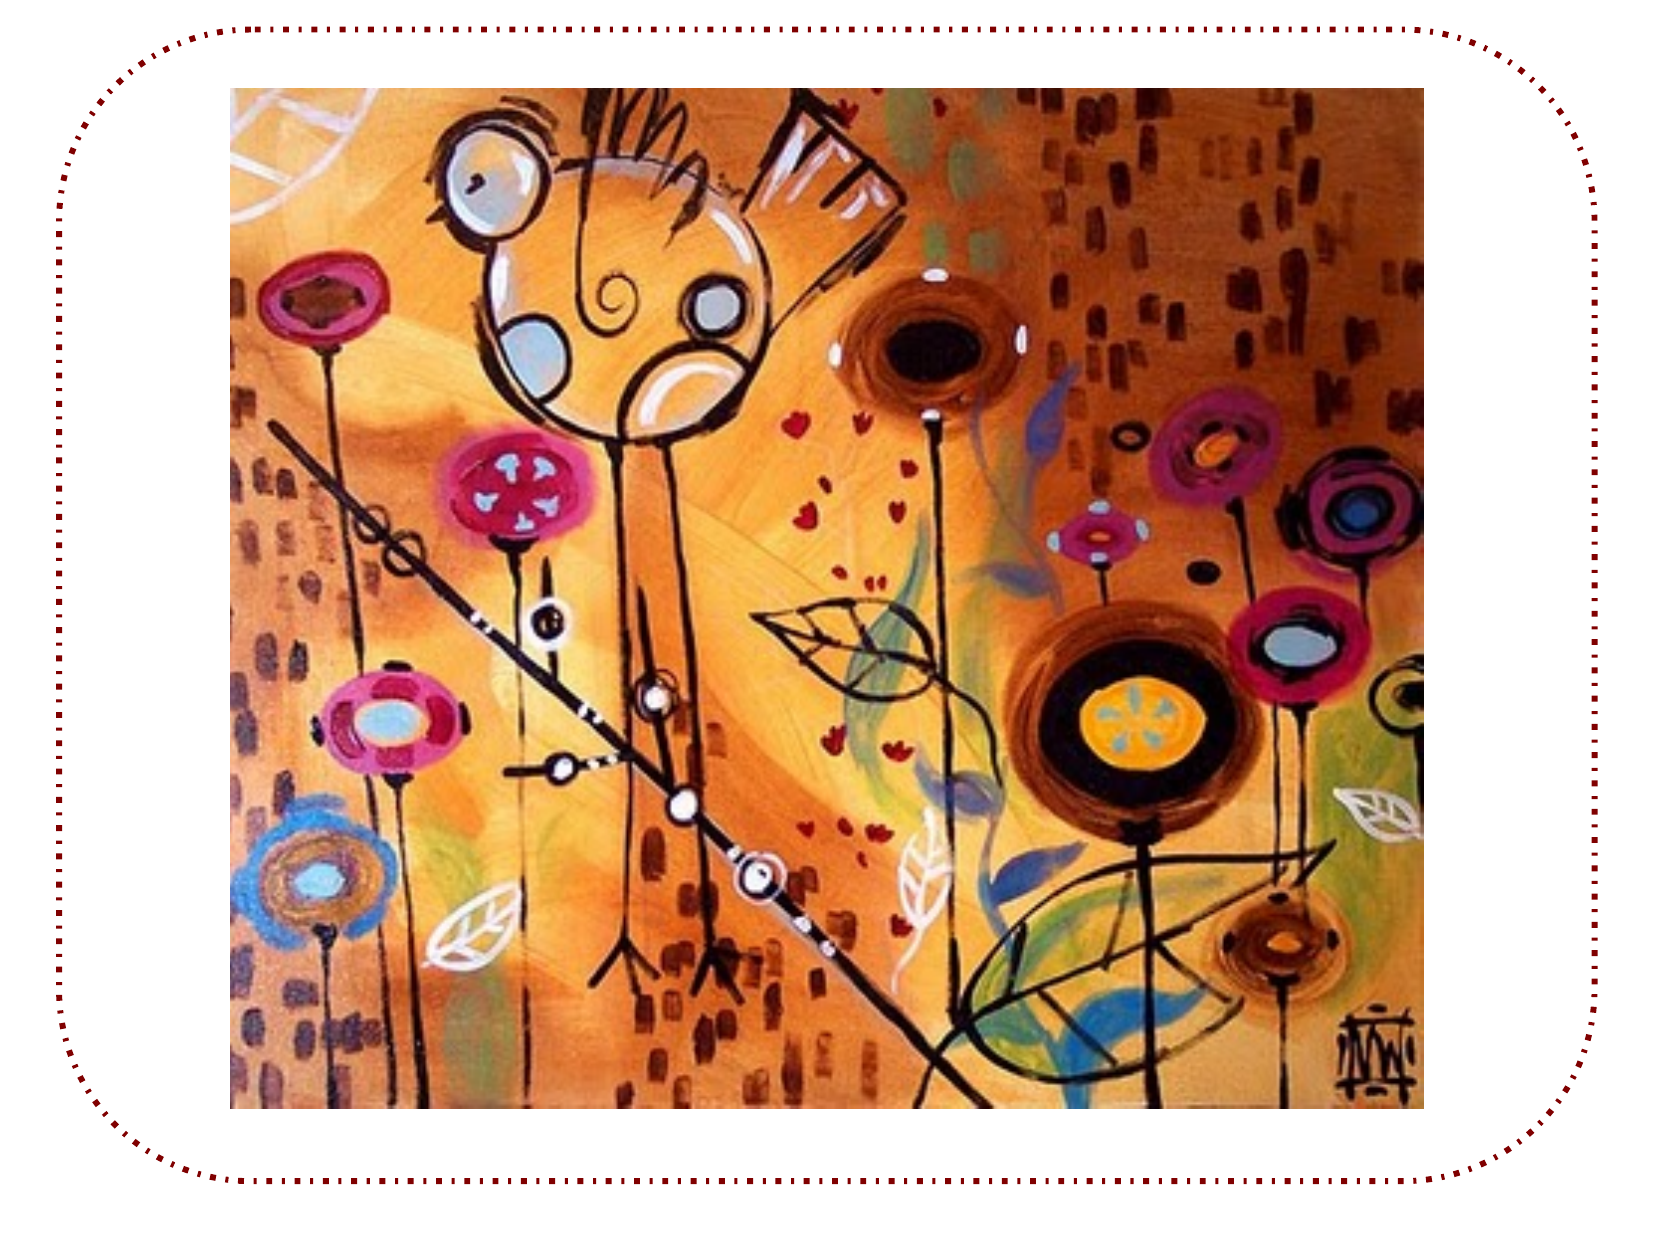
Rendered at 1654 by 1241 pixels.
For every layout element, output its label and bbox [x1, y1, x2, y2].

picture [230, 88, 1424, 1109]
